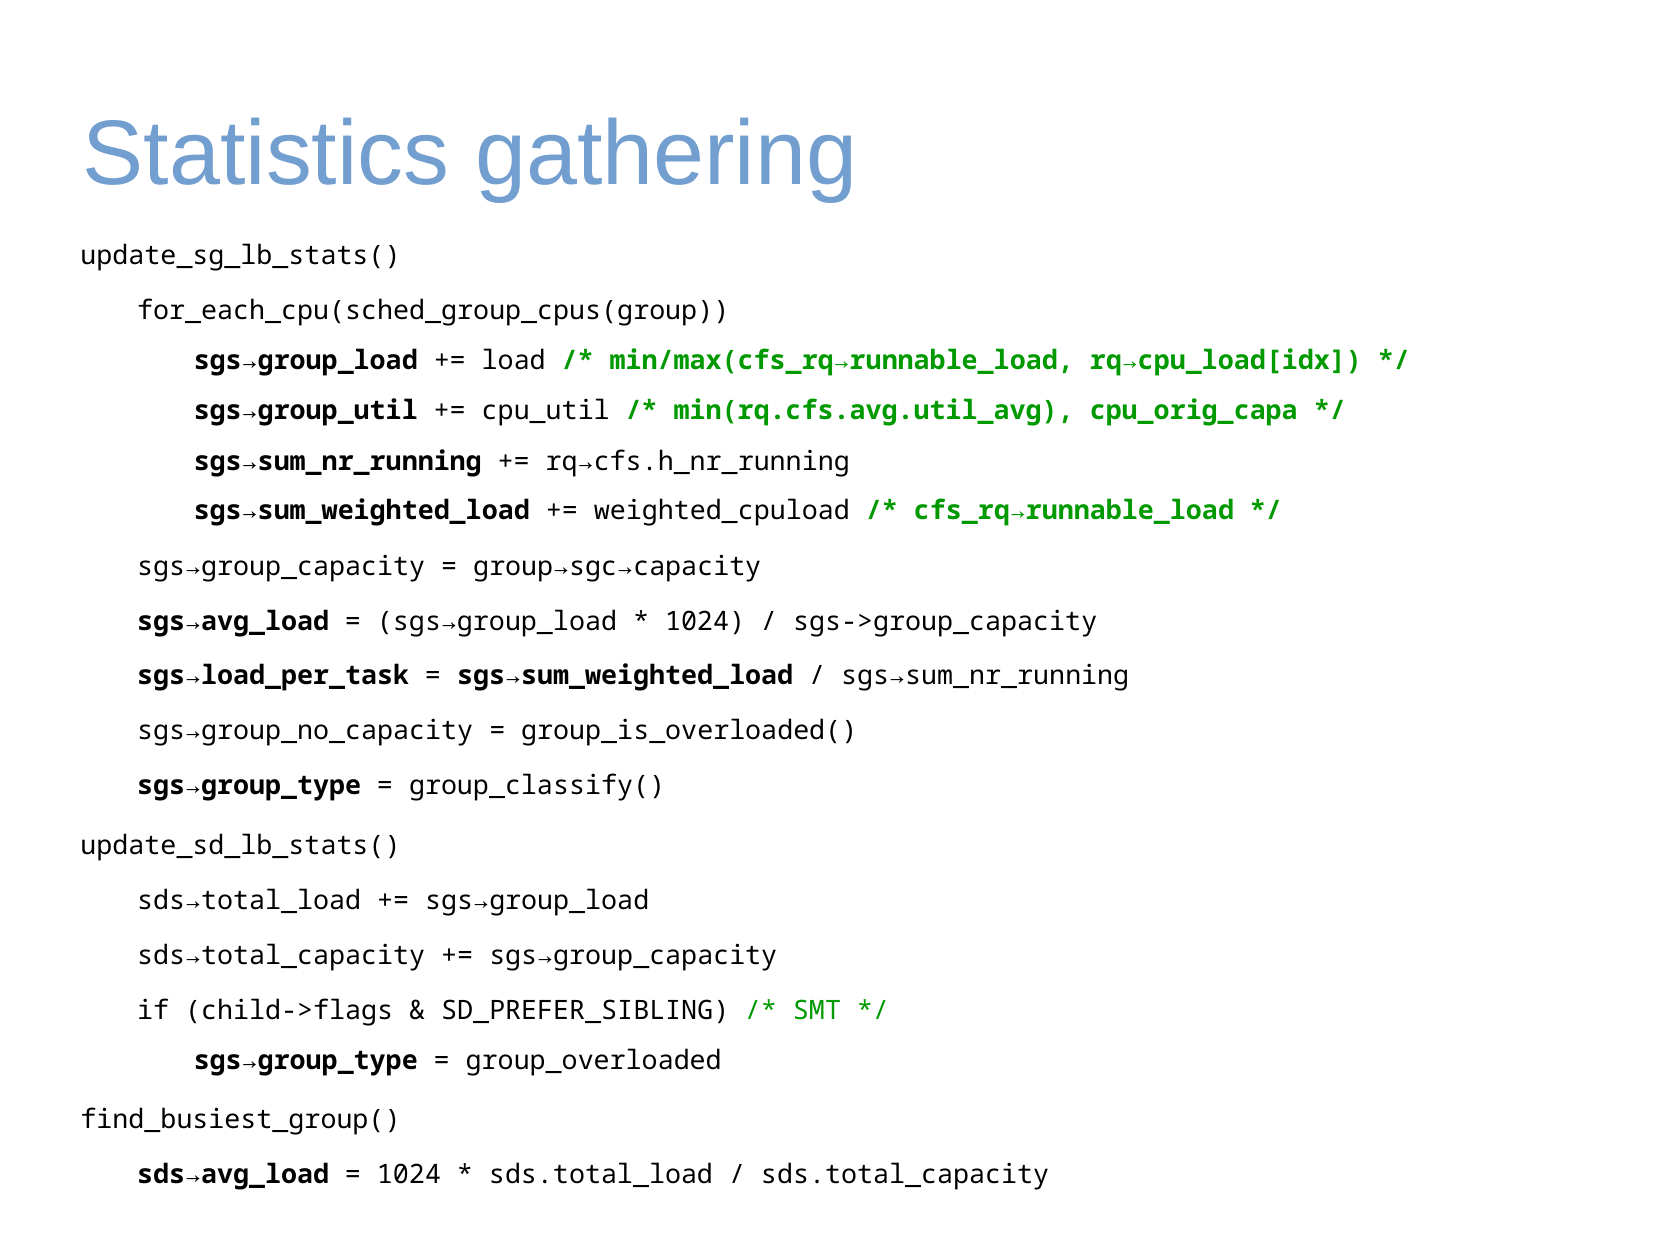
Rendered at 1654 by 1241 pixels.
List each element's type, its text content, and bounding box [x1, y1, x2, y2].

title Statistics gathering [82, 49, 1571, 236]
list update_sg_lb_stats() for_each_cpu(sched_group_cpus(group)) sgs→group_load += load /* min/max(cfs_rq→runnable_load, rq→cpu_load[idx]) */ sgs→group_util += cpu_util /* min(rq.cfs.avg.util_avg), cpu_orig_capa */ sgs→sum_nr_running += rq→cfs.h_nr_running sgs→sum_weighted_load += weighted_cpuload /* cfs_rq→runnable_load */ sgs→group_capacity = group→sgc→capacity sgs→avg_load = (sgs→group_load * 1024) / sgs->group_capacity sgs→load_per_task = sgs→sum_weighted_load / sgs→sum_nr_running sgs→group_no_capacity = group_is_overloaded() sgs→group_type = group_classify() update_sd_lb_stats() sds→total_load += sgs→group_load sds→total_capacity += sgs→group_capacity if (child->flags & SD_PREFER_SIBLING) /* SMT */ sgs→group_type = group_overloaded find_busiest_group() sds→avg_load = 1024 * sds.total_load / sds.total_capacity [23, 236, 1607, 1196]
